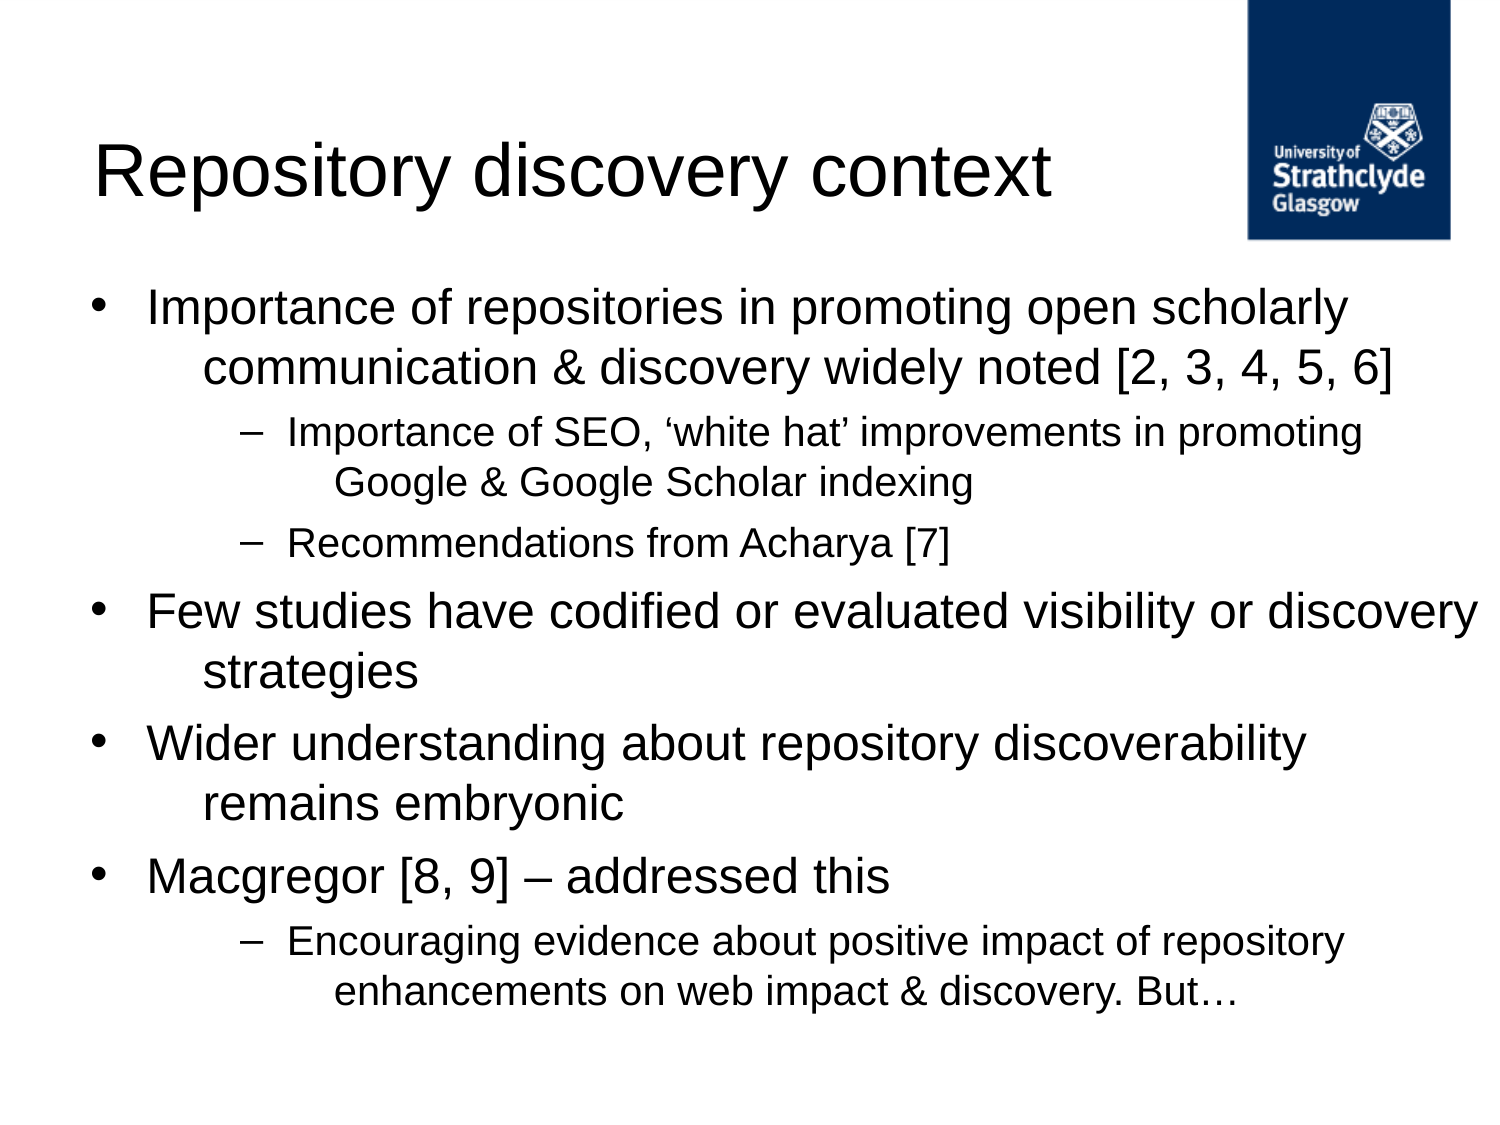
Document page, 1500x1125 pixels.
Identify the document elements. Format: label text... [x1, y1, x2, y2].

list Importance of repositories in promoting open scholarly communication & discovery widely noted [2, 3, 4, 5, 6] Importance of SEO, ‘white hat’ improvements in promoting Google & Google Scholar indexing Recommendations from Acharya [7] Few studies have codified or evaluated visibility or discovery strategies Wider understanding about repository discoverability remains embryonic Macgregor [8, 9] – addressed this Encouraging evidence about positive impact of repository enhancements on web impact & discovery. But… [75, 267, 1500, 1125]
title Repository discovery context [78, 113, 1426, 232]
